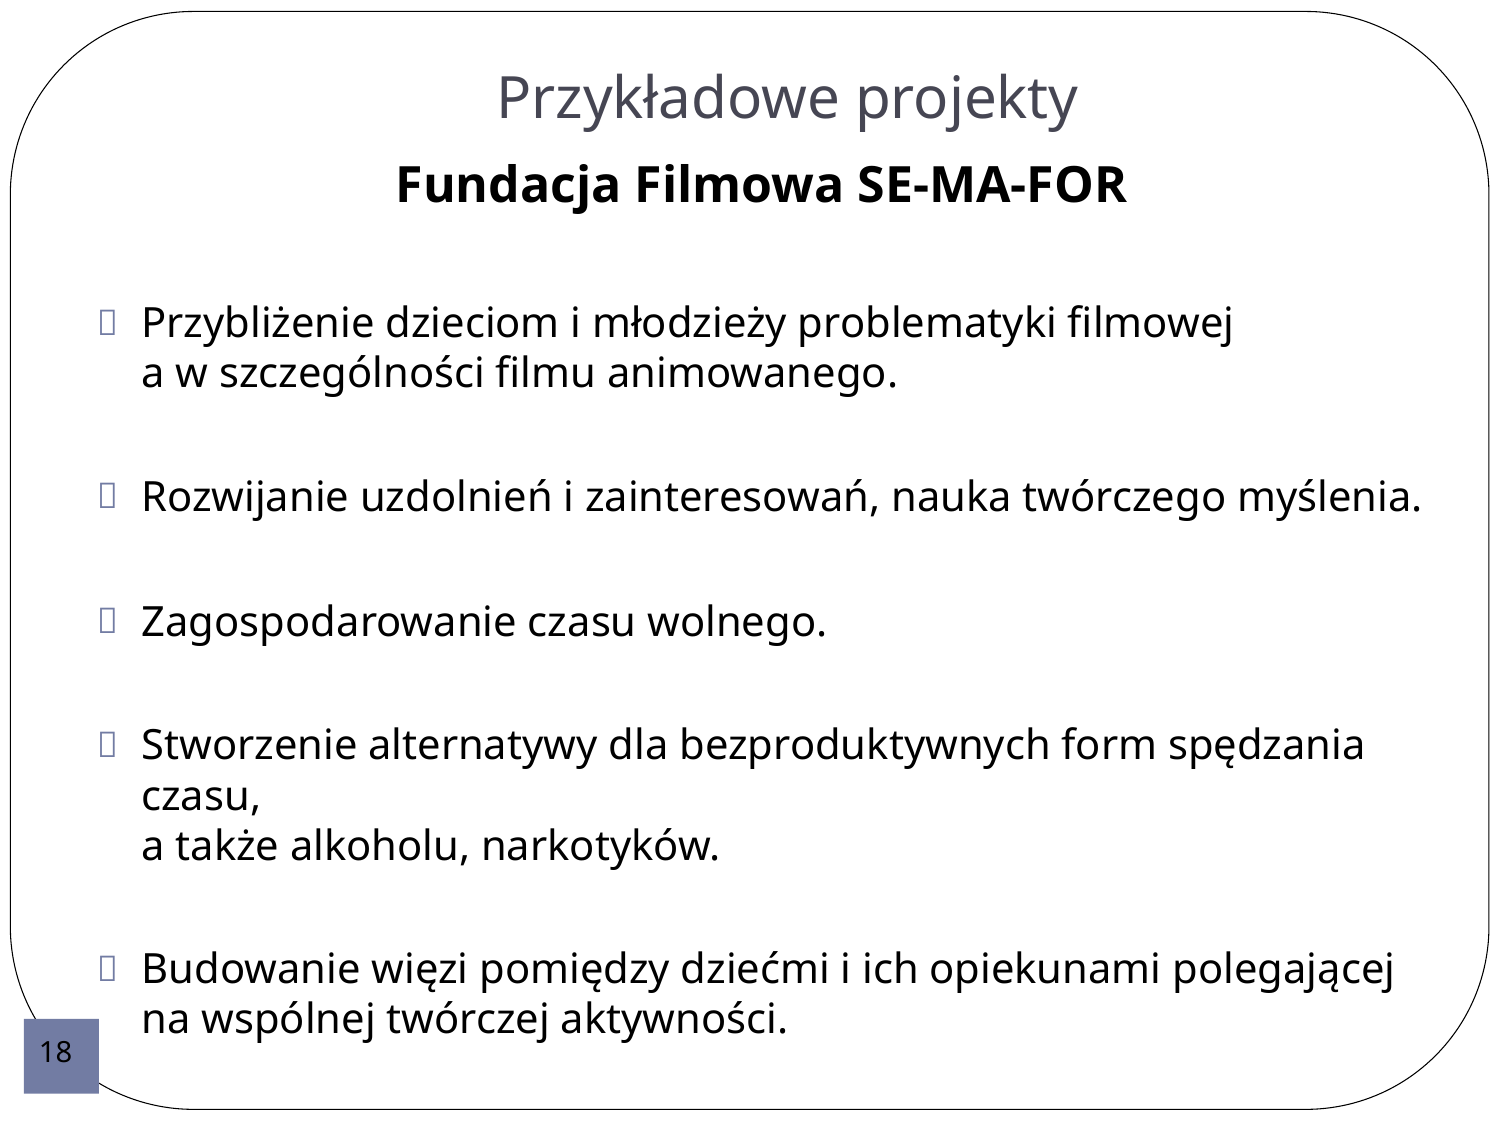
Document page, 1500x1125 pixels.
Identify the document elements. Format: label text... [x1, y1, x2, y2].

slide_number <numer> [23, 1018, 99, 1094]
title Przykładowe projekty [150, 45, 1425, 137]
list Fundacja Filmowa SE-MA-FOR Przybliżenie dzieciom i młodzieży problematyki filmowej a w szczególności filmu animowanego. Rozwijanie uzdolnień i zainteresowań, nauka twórczego myślenia. Zagospodarowanie czasu wolnego. Stworzenie alternatywy dla bezproduktywnych form spędzania czasu, a także alkoholu, narkotyków. Budowanie więzi pomiędzy dziećmi i ich opiekunami polegającej na wspólnej twórczej aktywności. Szkolenia dla nauczycieli. [81, 137, 1442, 1005]
